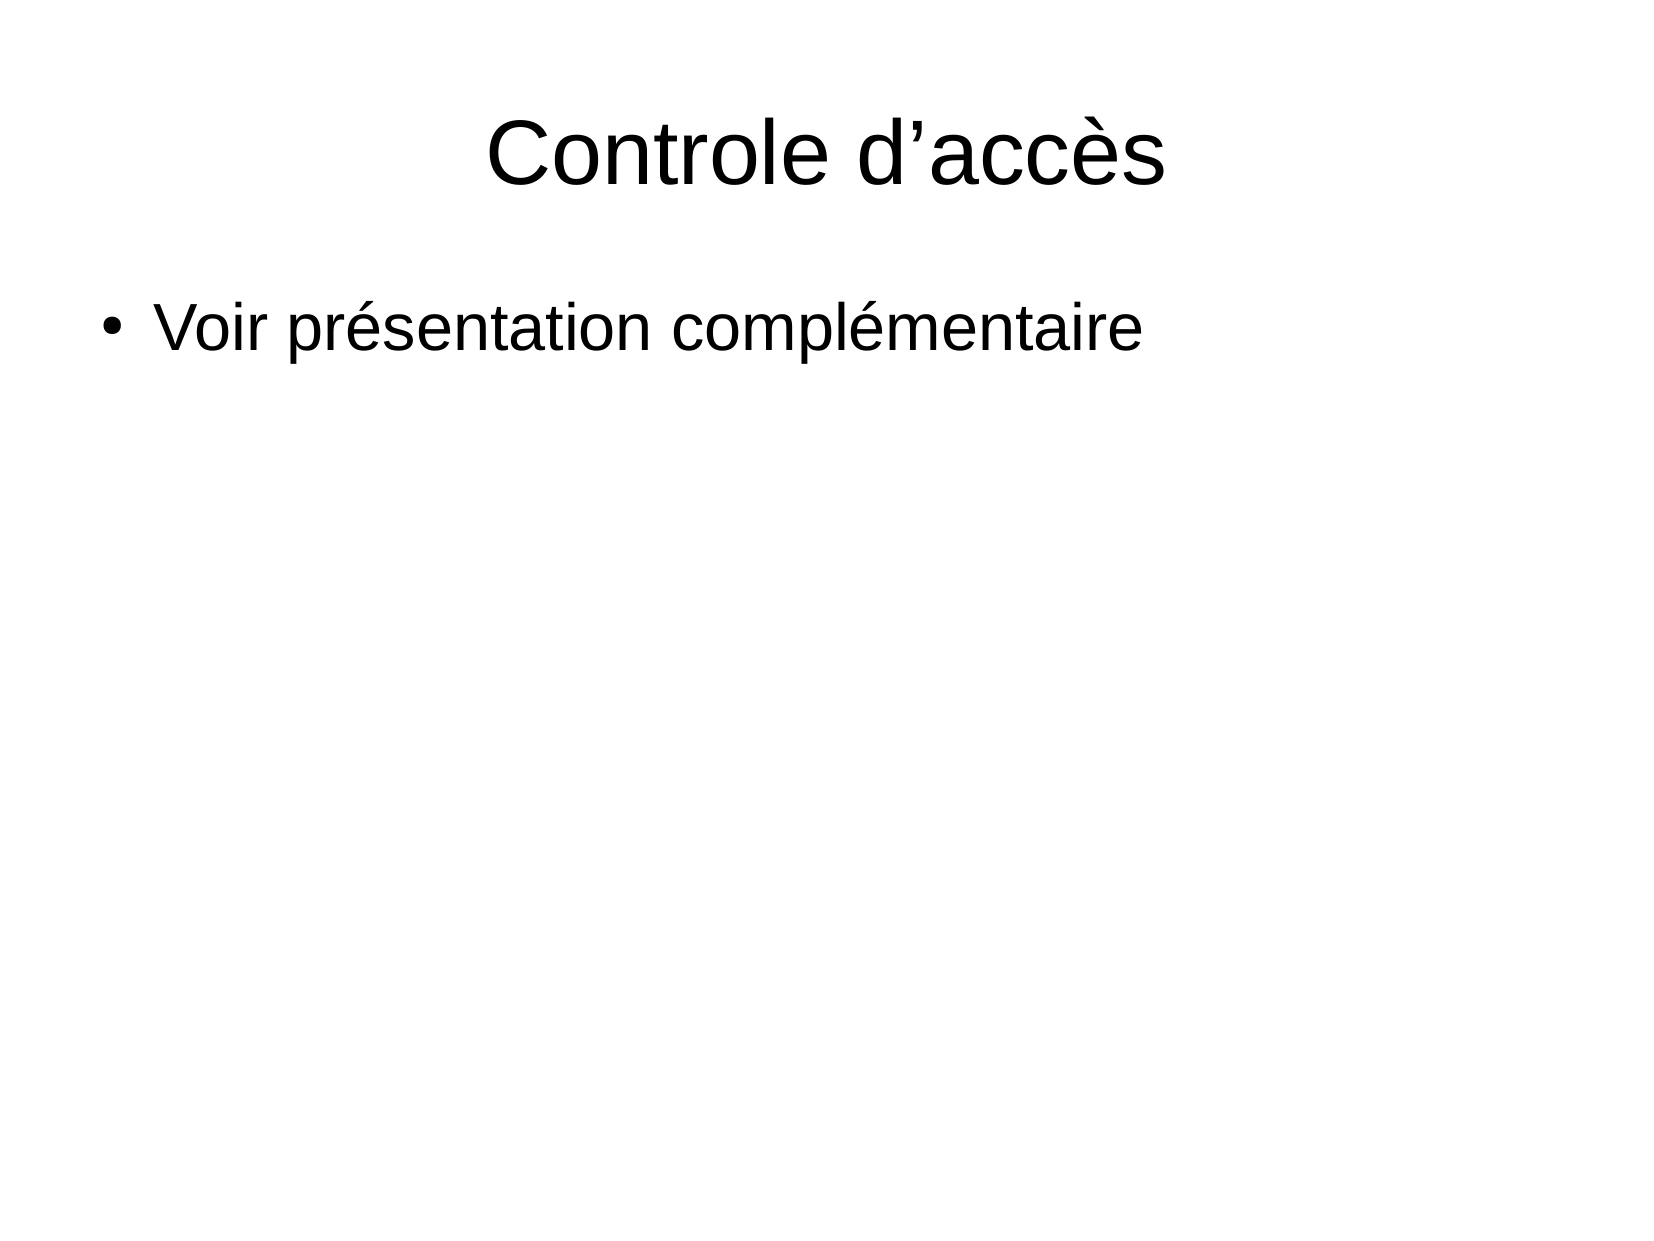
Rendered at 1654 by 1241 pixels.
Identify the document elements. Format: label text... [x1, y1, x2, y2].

list Voir présentation complémentaire [82, 290, 1571, 1010]
title Controle d’accès [82, 49, 1571, 257]
